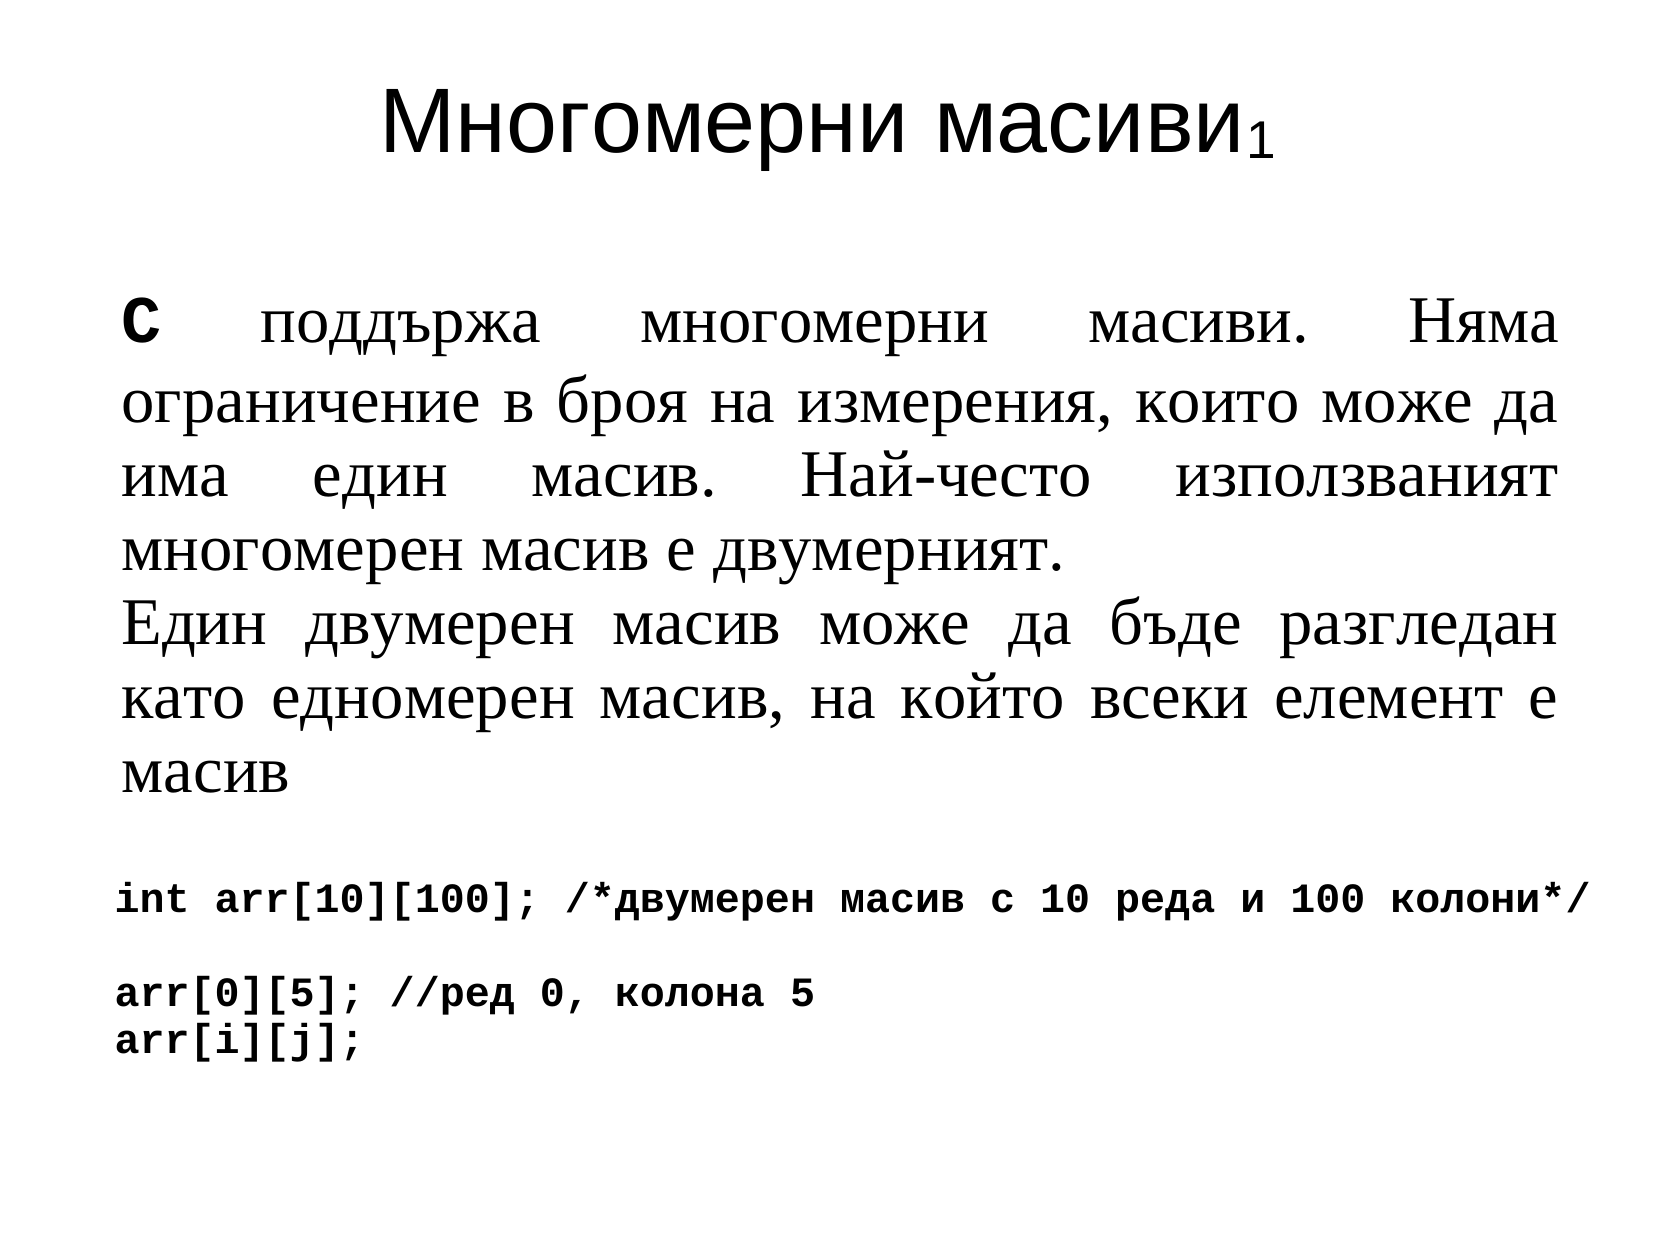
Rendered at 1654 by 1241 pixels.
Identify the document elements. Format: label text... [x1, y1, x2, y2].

text_box int arr[10][100]; /*двумерен масив с 10 реда и 100 колони*/ arr[0][5]; //ред 0, колона 5 arr[i][j]; [99, 870, 1621, 1160]
subtitle С поддържа многомерни масиви. Няма ограничение в броя на измерения, които може да има един масив. Най-често използваният многомерен масив е двумерният. Един двумерен масив може да бъде разгледан като едномерен масив, на който всеки елемент е масив [121, 283, 1561, 808]
title Многомерни масиви1 [121, 16, 1534, 224]
